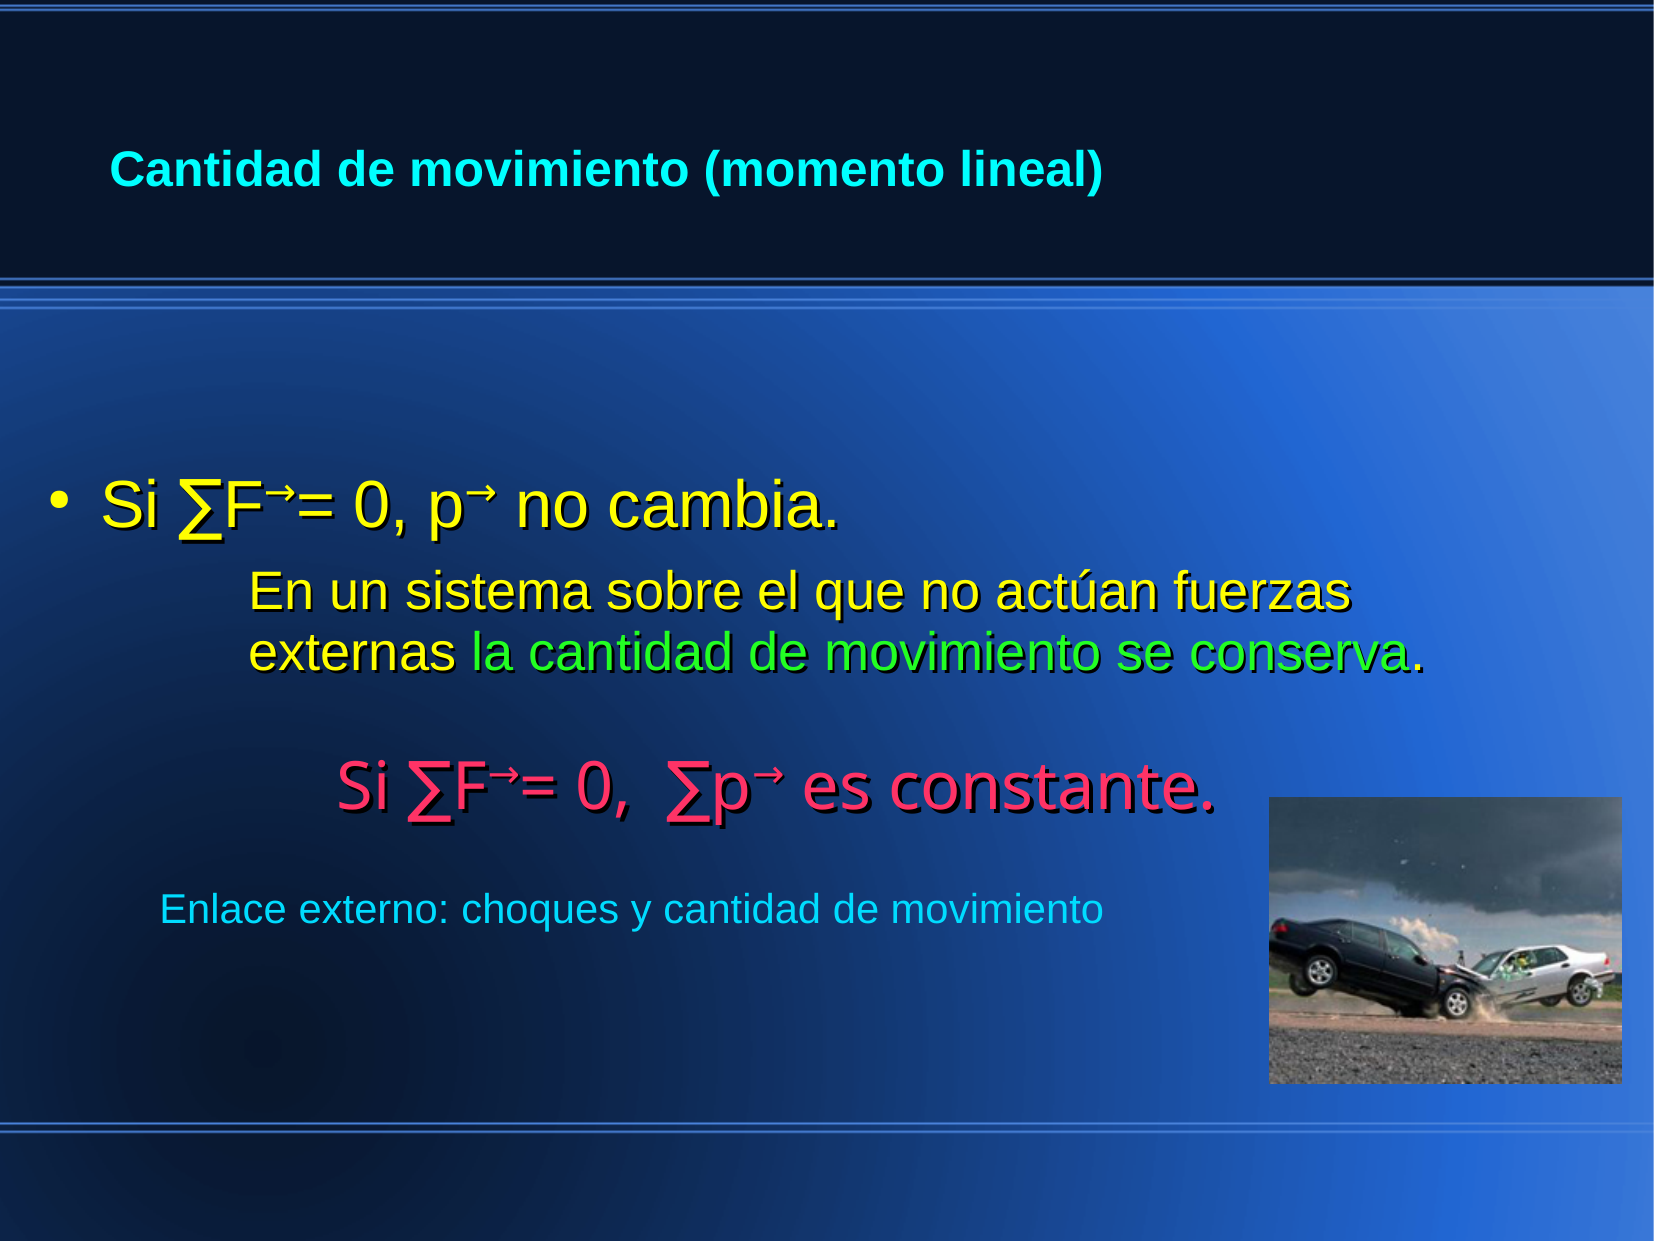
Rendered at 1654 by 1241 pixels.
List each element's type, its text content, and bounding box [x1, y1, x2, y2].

title Cantidad de movimiento (momento lineal) [32, 118, 1182, 220]
picture [0, 0, 1654, 1241]
text_box Si ∑F→= 0, p→ no cambia. [29, 456, 1625, 546]
text_box Si ∑F→= 0, ∑p→ es constante. [265, 738, 1447, 832]
text_box En un sistema sobre el que no actúan fuerzas externas la cantidad de movimiento se conserva. [177, 561, 1506, 683]
list Enlace externo: choques y cantidad de movimiento [88, 885, 1269, 1009]
